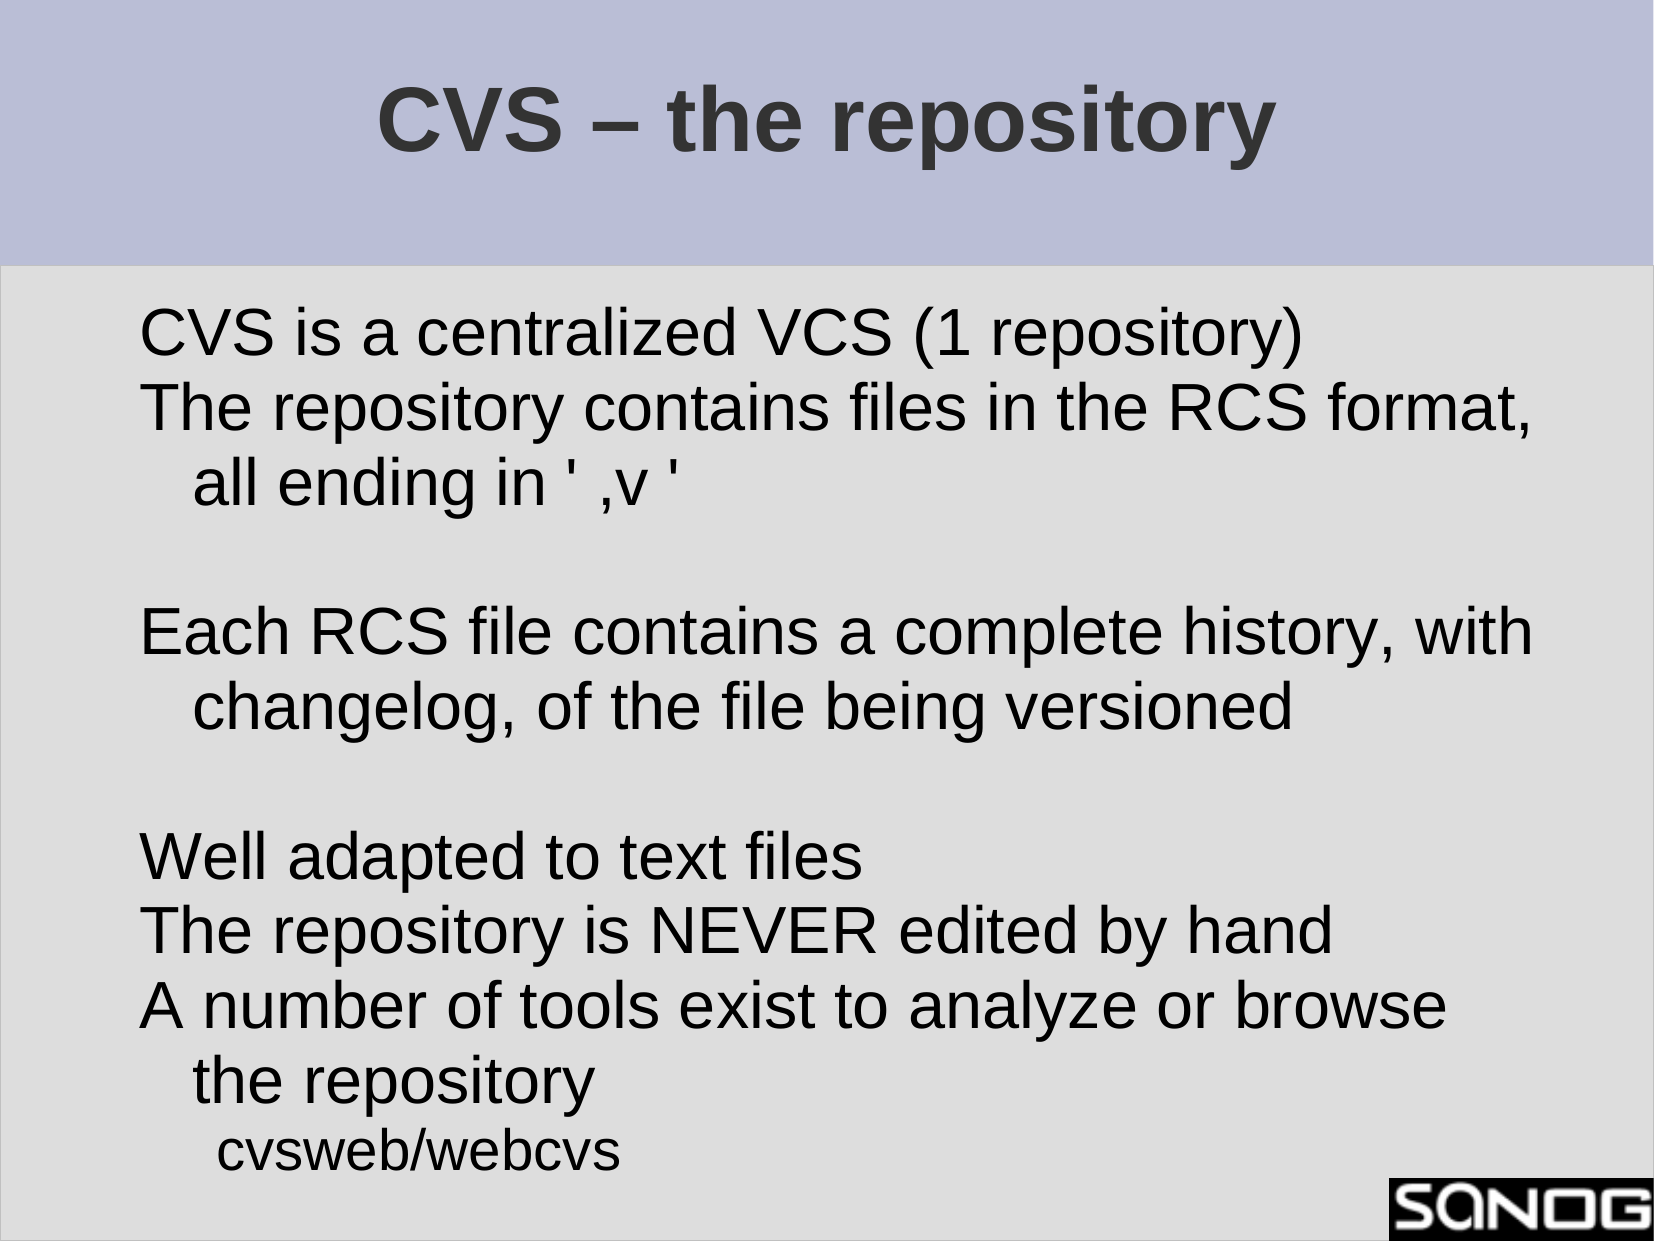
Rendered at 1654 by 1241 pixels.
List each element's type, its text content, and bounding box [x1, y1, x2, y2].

list CVS is a centralized VCS (1 repository) The repository contains files in the RCS format, all ending in ' ,v ' Each RCS file contains a complete history, with changelog, of the file being versioned Well adapted to text files The repository is NEVER edited by hand A number of tools exist to analyze or browse the repository cvsweb/webcvs [121, 295, 1561, 1183]
picture [1389, 1178, 1654, 1241]
title CVS – the repository [121, 2, 1534, 237]
